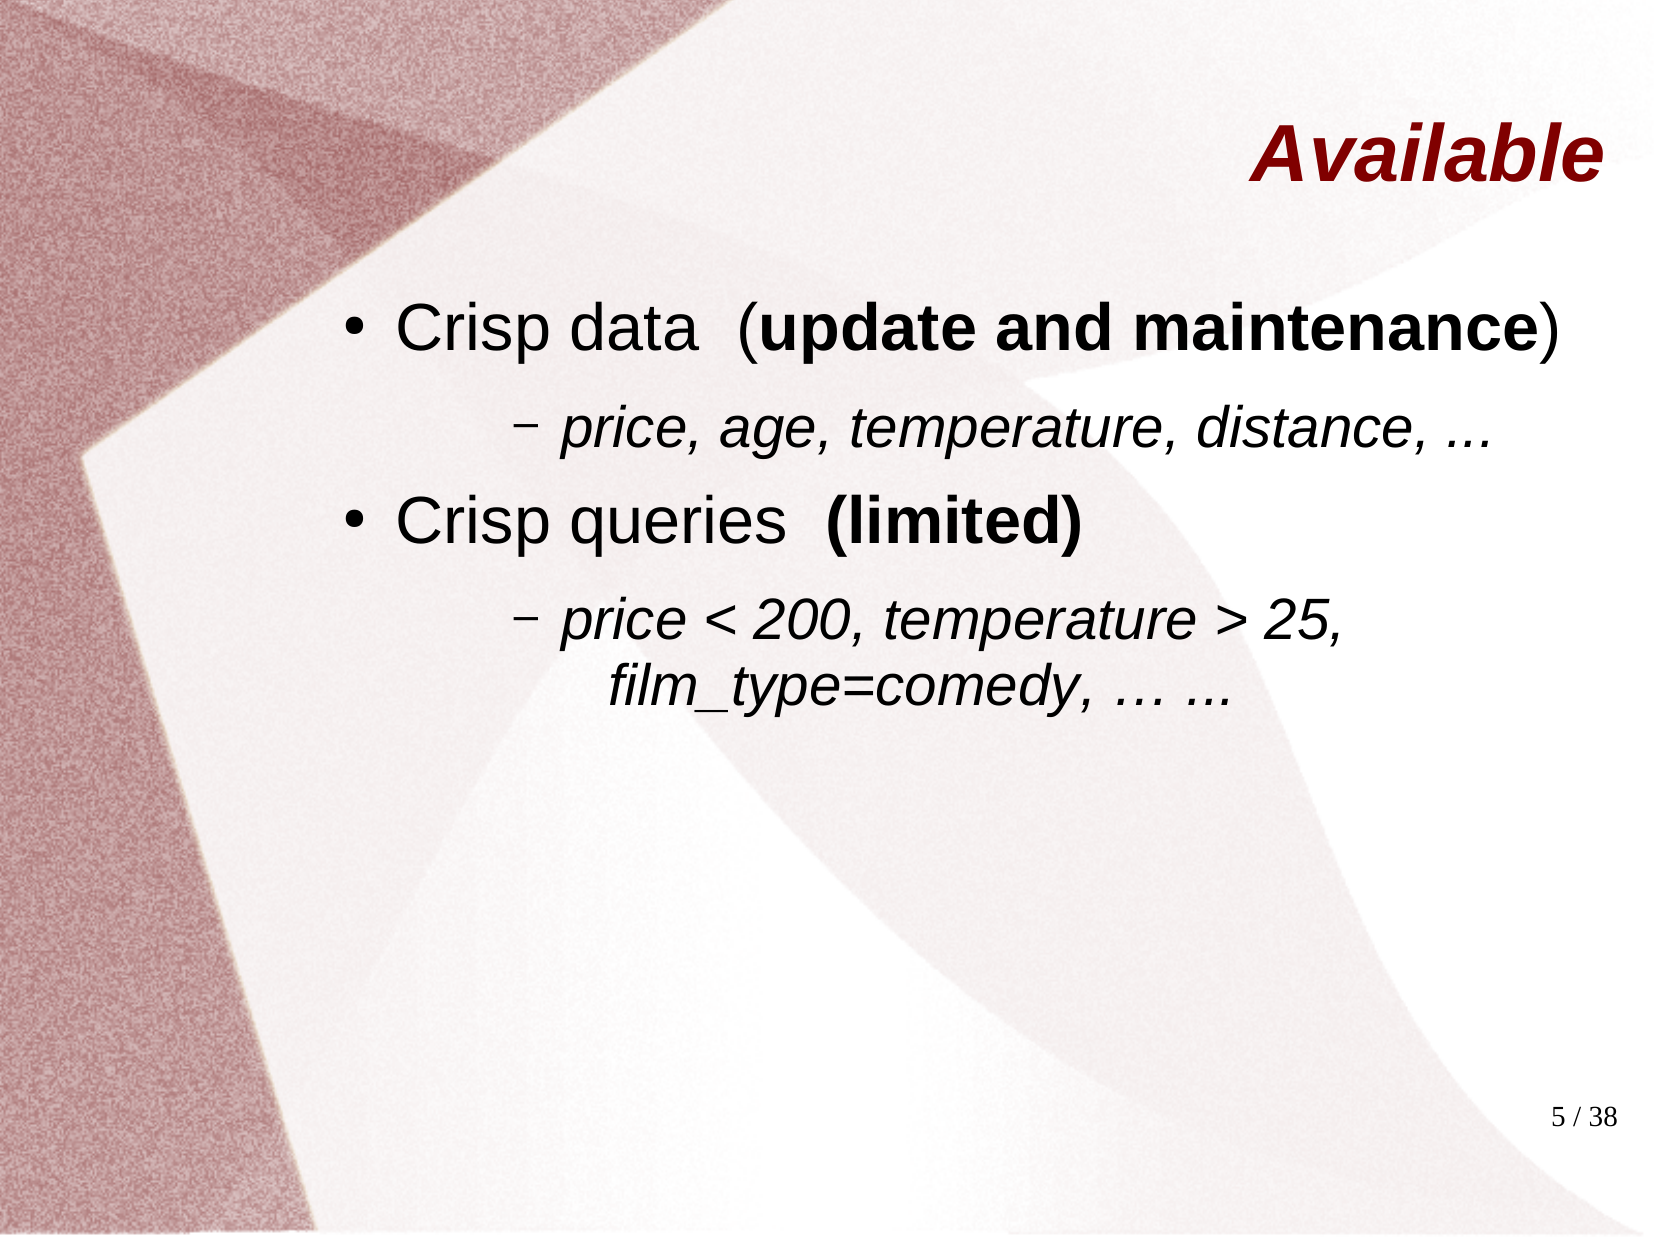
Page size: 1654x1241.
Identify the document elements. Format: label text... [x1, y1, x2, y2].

title Available [495, 49, 1607, 257]
picture [0, 0, 1654, 1241]
list Crisp data (update and maintenance) price, age, temperature, distance, ... Crisp queries (limited) price < 200, temperature > 25, film_type=comedy, … ... [324, 290, 1601, 1010]
